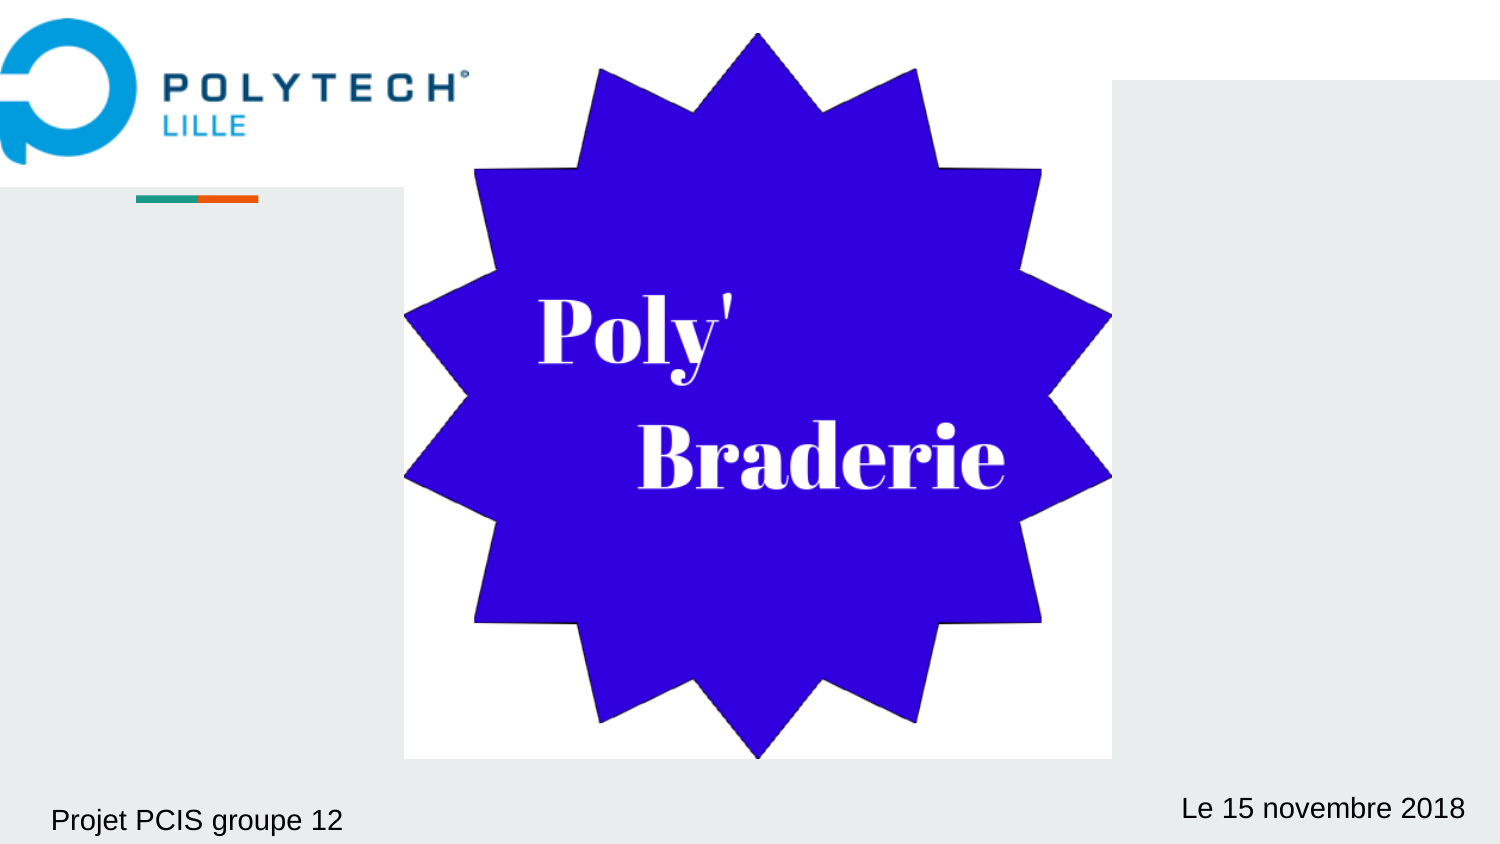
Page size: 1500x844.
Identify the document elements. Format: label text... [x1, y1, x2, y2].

text_box Projet PCIS groupe 12 [35, 786, 529, 829]
text_box Le 15 novembre 2018 [1166, 774, 1487, 829]
picture [0, 0, 1112, 759]
